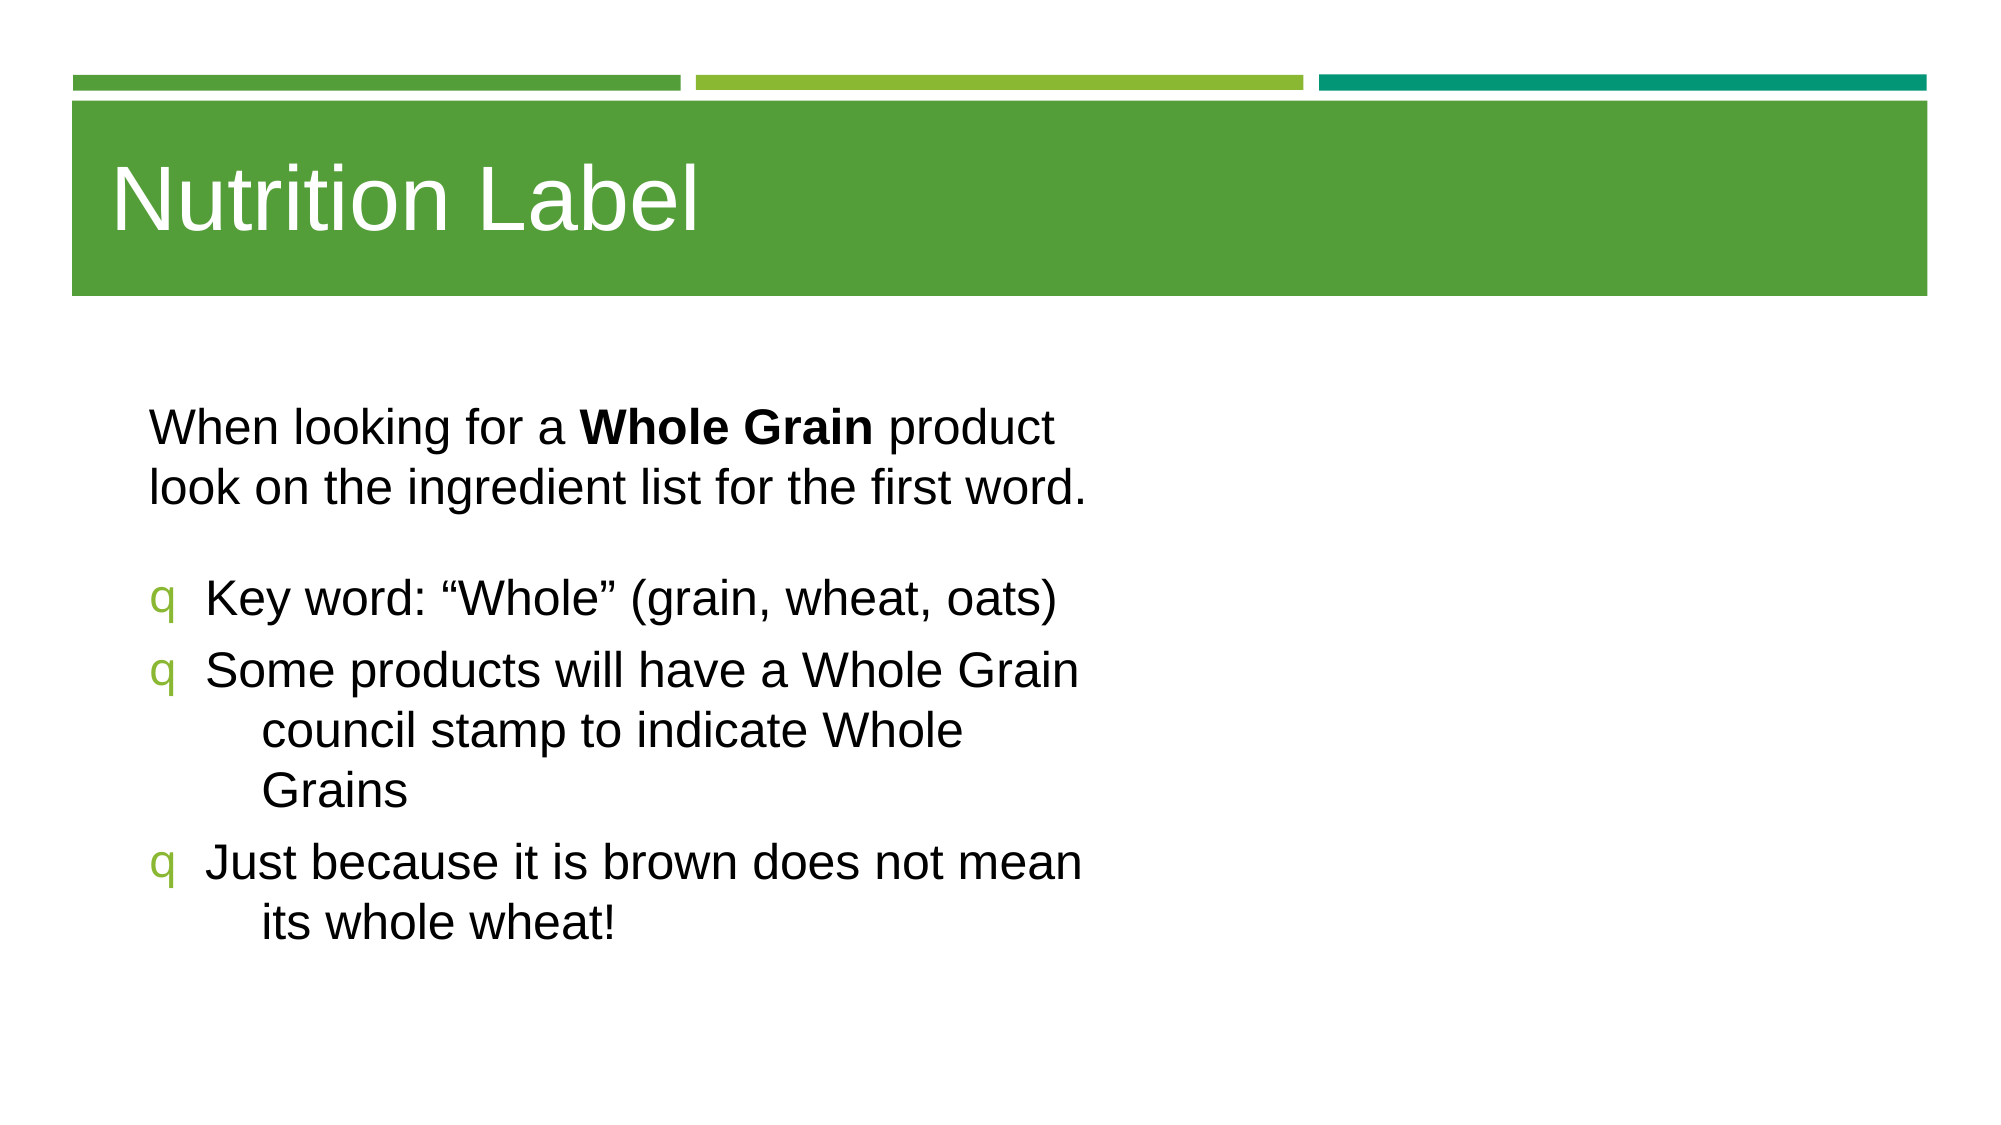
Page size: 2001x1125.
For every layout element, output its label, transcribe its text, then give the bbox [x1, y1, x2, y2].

list When looking for a Whole Grain product look on the ingredient list for the first word. Key word: “Whole” (grain, wheat, oats) Some products will have a Whole Grain council stamp to indicate Whole Grains Just because it is brown does not mean its whole wheat! [134, 387, 1111, 1068]
title Nutrition Label [95, 131, 1905, 282]
